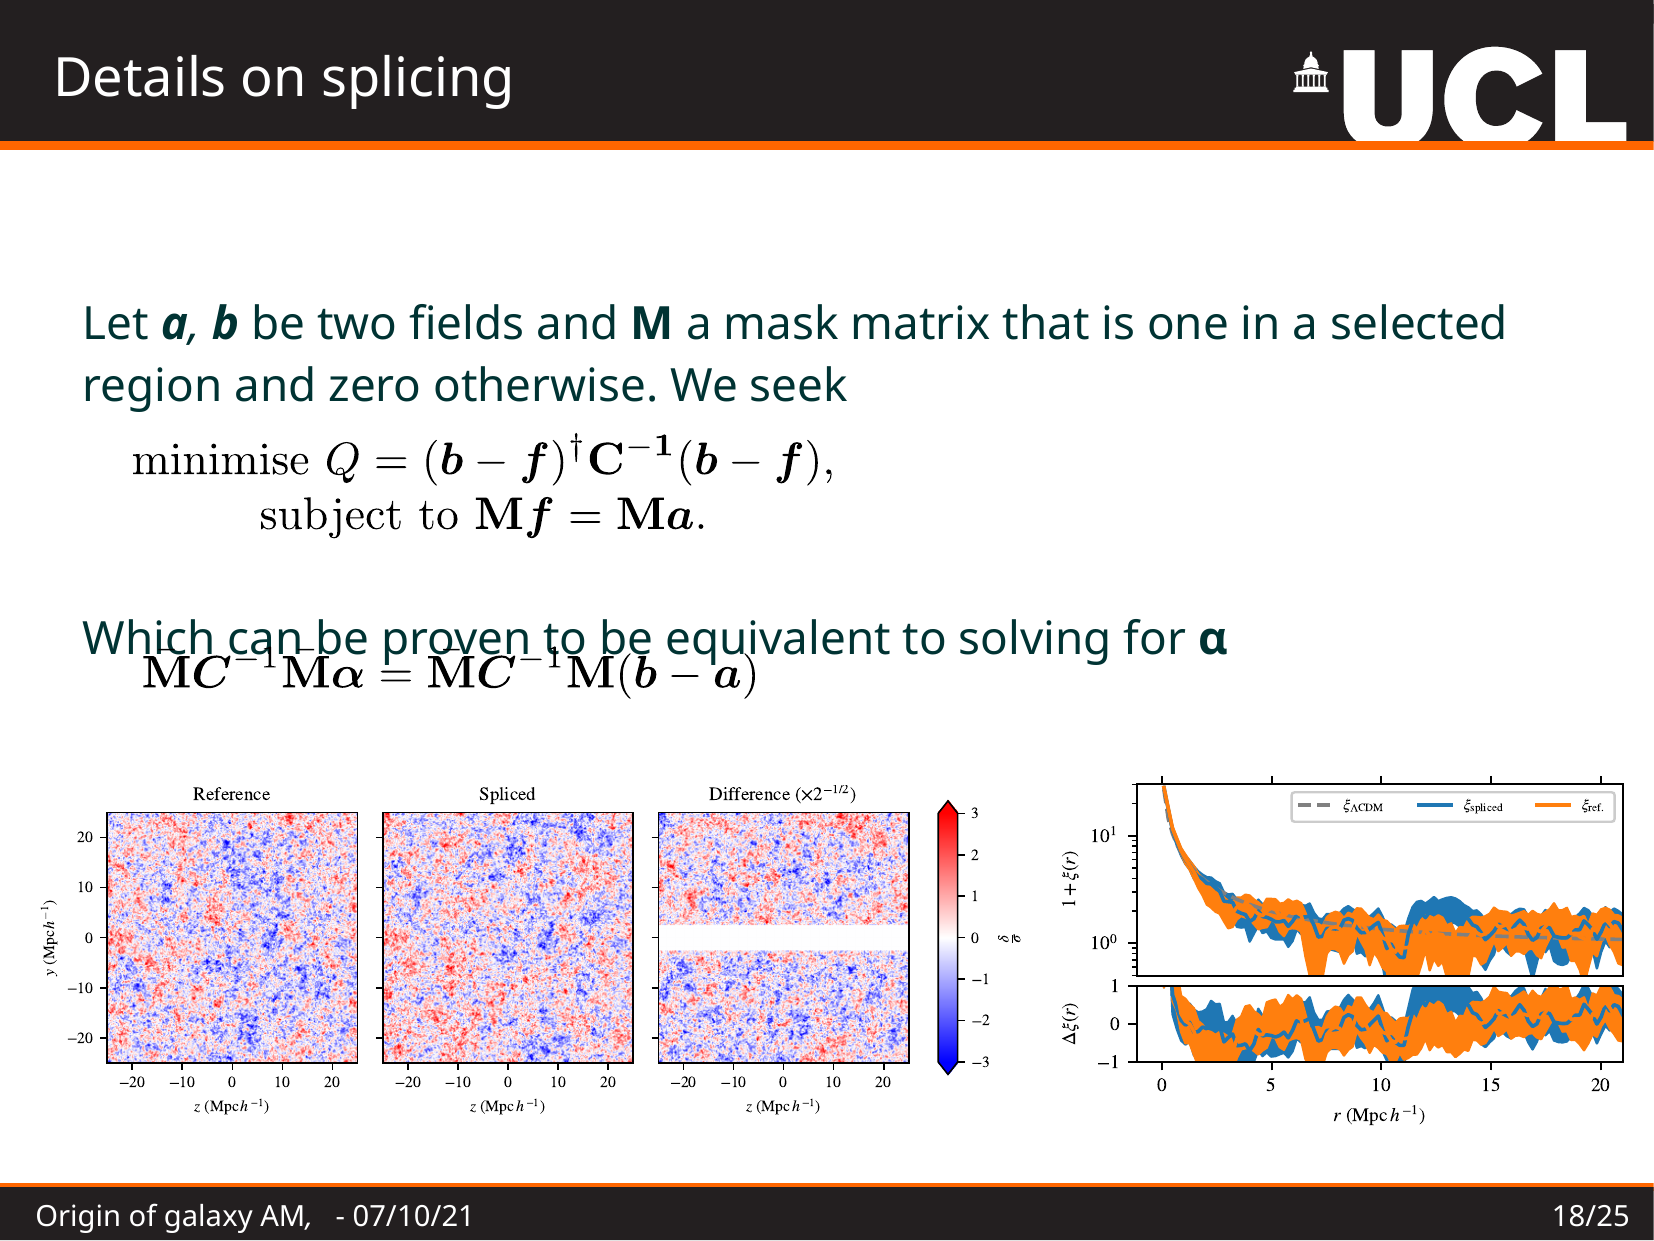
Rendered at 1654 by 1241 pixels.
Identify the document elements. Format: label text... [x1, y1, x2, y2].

picture [130, 431, 834, 541]
list Let a, b be two fields and M a mask matrix that is one in a selected region and zero otherwise. We seek Which can be proven to be equivalent to solving for α [82, 290, 1571, 1010]
title Details on splicing [0, 0, 1329, 152]
picture [1051, 772, 1630, 1129]
picture [141, 646, 755, 699]
picture [35, 785, 1028, 1117]
